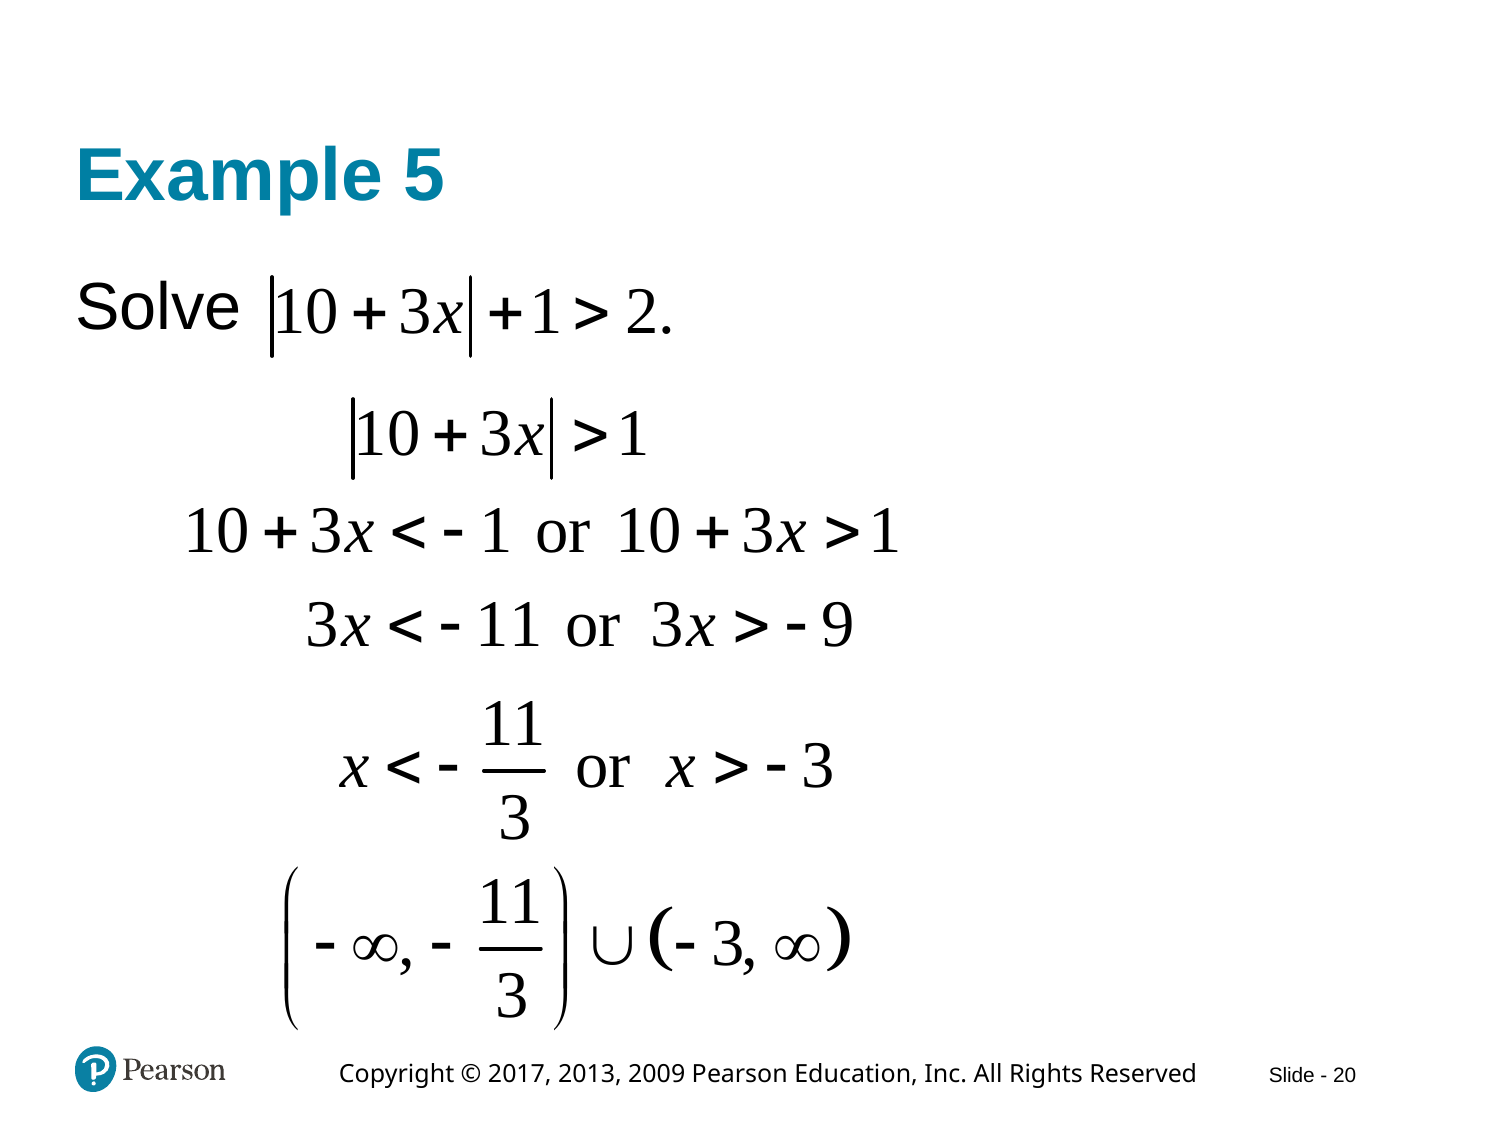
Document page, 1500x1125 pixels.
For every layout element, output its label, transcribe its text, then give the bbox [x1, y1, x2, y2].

chart [277, 860, 850, 1038]
chart [346, 393, 650, 484]
chart [303, 589, 859, 670]
title Example 5 [75, 35, 1425, 216]
list Solve [75, 262, 250, 337]
chart [186, 496, 901, 577]
chart [332, 687, 836, 847]
chart [265, 271, 677, 362]
